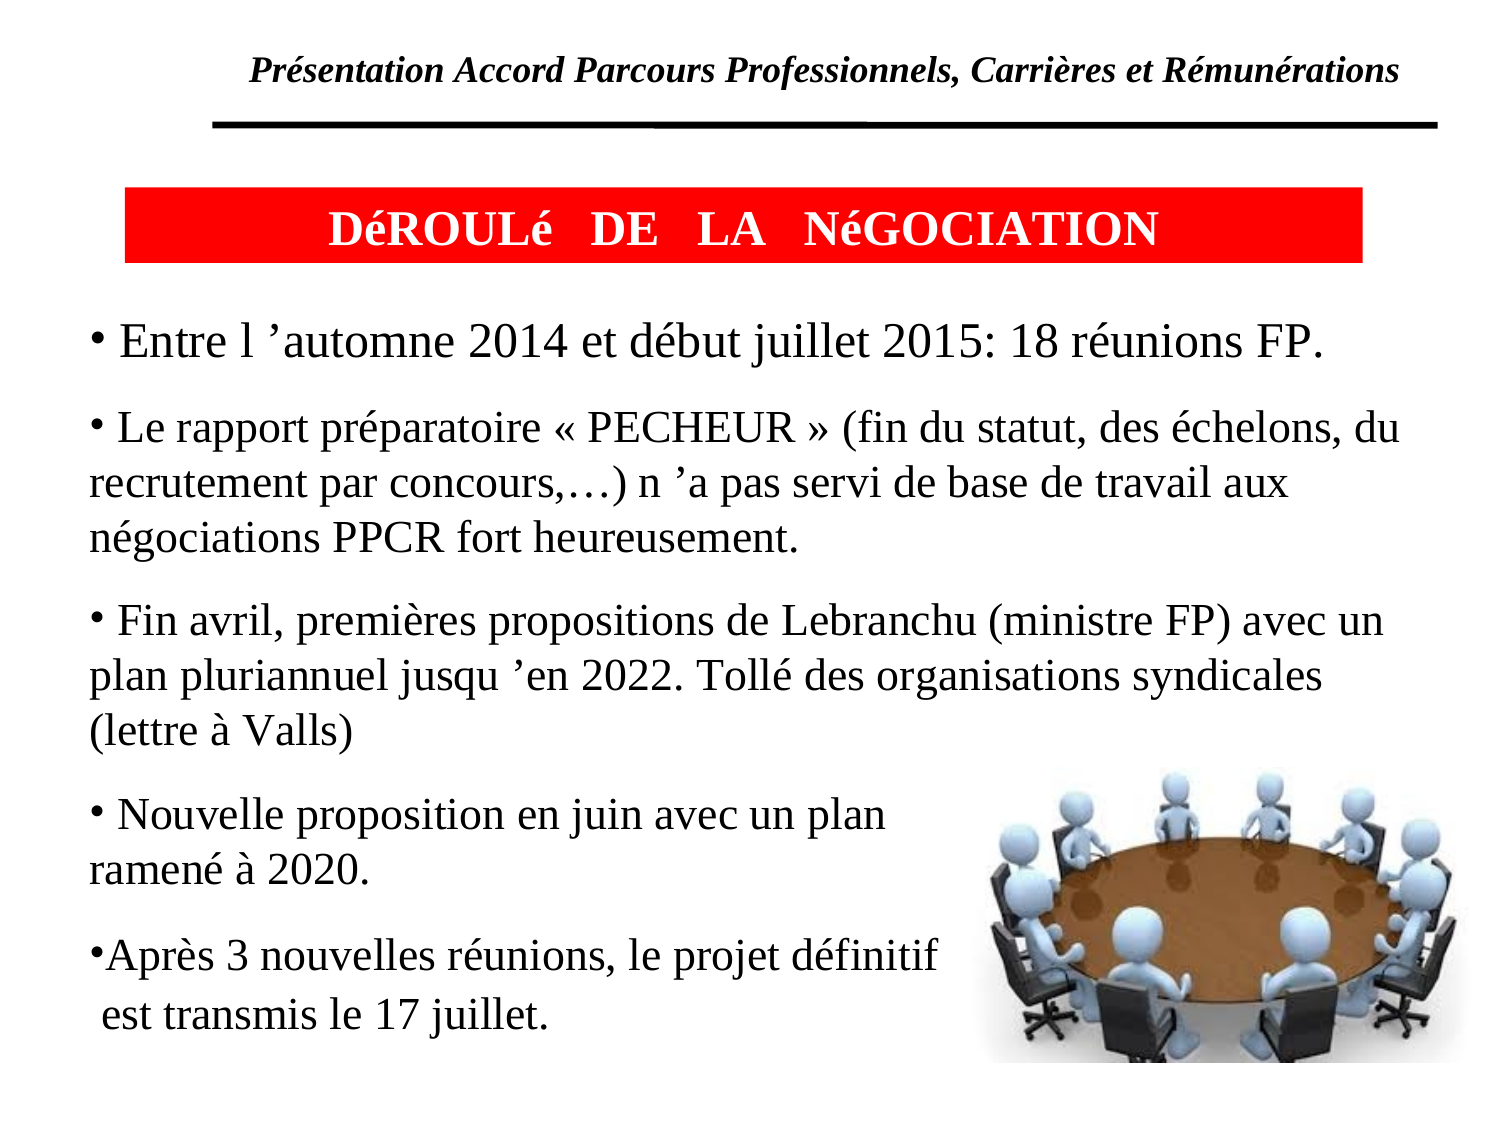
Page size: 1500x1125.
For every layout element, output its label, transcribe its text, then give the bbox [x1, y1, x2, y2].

picture [972, 767, 1477, 1063]
text_box Entre l ’automne 2014 et début juillet 2015: 18 réunions FP. Le rapport préparatoire « PECHEUR » (fin du statut, des échelons, du recrutement par concours,…) n ’a pas servi de base de travail aux négociations PPCR fort heureusement. Fin avril, premières propositions de Lebranchu (ministre FP) avec un plan pluriannuel jusqu ’en 2022. Tollé des organisations syndicales (lettre à Valls) Nouvelle proposition en juin avec un plan ramené à 2020. Après 3 nouvelles réunions, le projet définitif est transmis le 17 juillet. [74, 299, 1450, 1048]
text_box Présentation Accord Parcours Professionnels, Carrières et Rémunérations [174, 37, 1476, 100]
text_box DéROULé DE LA NéGOCIATION [124, 187, 1363, 263]
